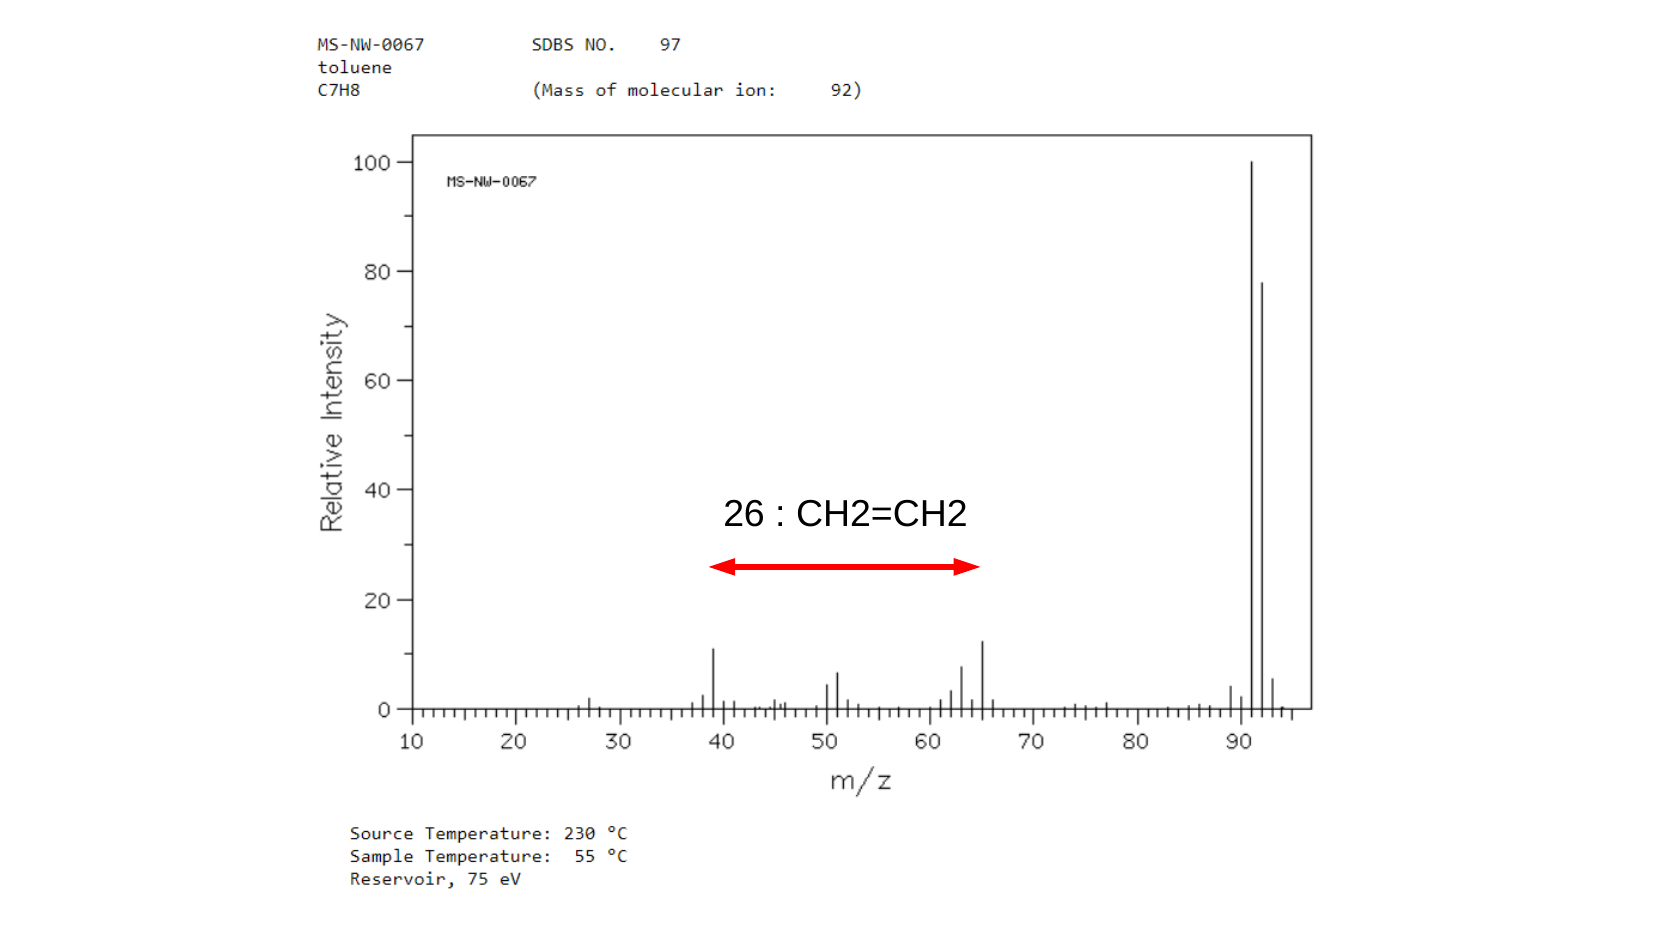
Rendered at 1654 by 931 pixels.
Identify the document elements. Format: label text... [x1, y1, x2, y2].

picture [307, 17, 1385, 898]
text_box 26 : CH2=CH2 [708, 485, 1004, 626]
